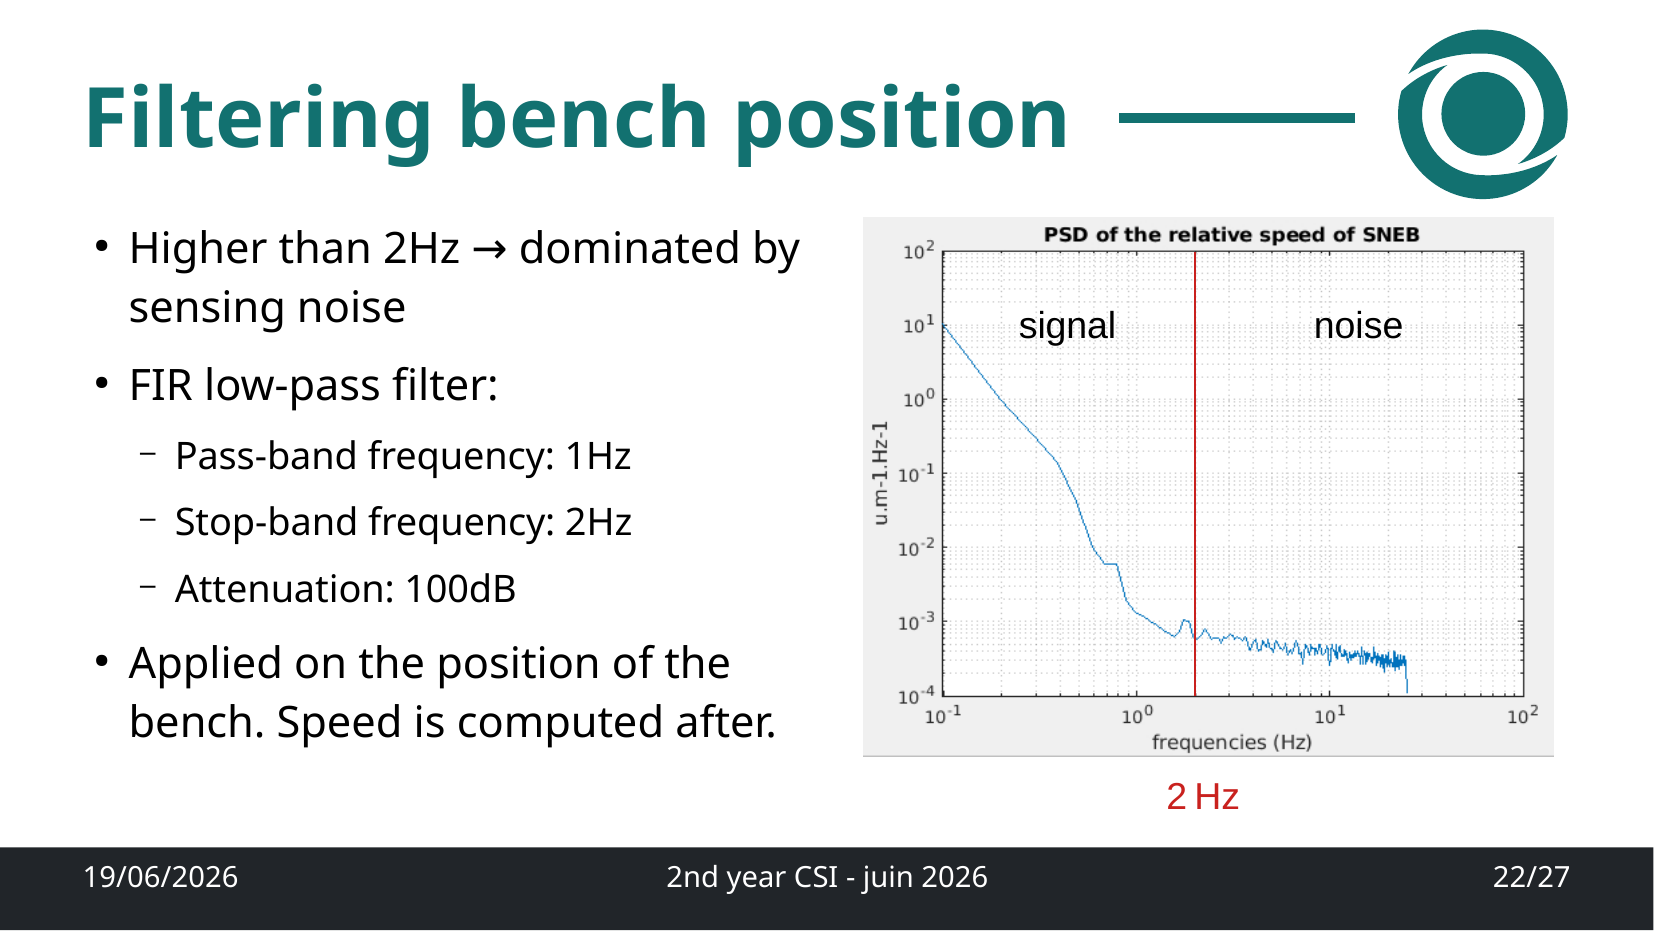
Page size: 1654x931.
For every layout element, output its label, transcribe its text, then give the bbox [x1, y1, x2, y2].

text_box noise [1299, 297, 1447, 355]
list Higher than 2Hz → dominated by sensing noise FIR low-pass filter: Pass-band frequency: 1Hz Stop-band frequency: 2Hz Attenuation: 100dB Applied on the position of the bench. Speed is computed after. [82, 217, 809, 758]
text_box 2 Hz [1151, 767, 1270, 825]
text_box signal [1003, 297, 1152, 355]
title Filtering bench position [82, 37, 1241, 193]
picture [863, 217, 1554, 758]
